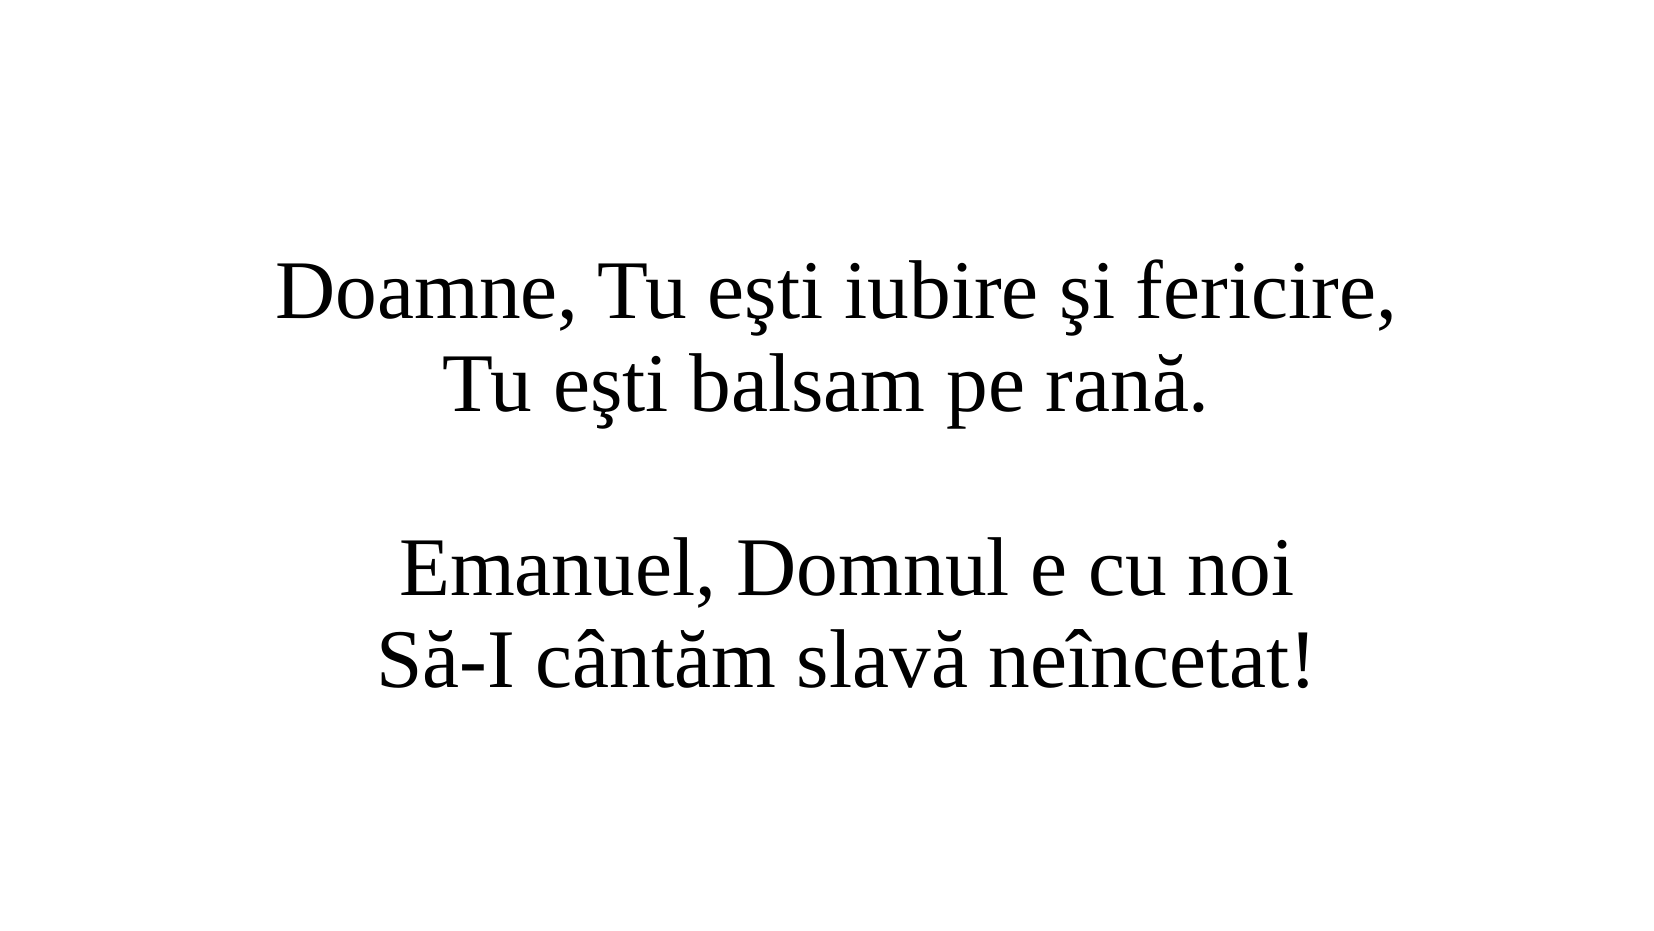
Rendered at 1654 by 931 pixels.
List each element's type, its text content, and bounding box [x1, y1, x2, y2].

subtitle Doamne, Tu eşti iubire şi fericire, Tu eşti balsam pe rană. Emanuel, Domnul e cu noi Să-I cântăm slavă neîncetat! [165, 205, 1489, 745]
